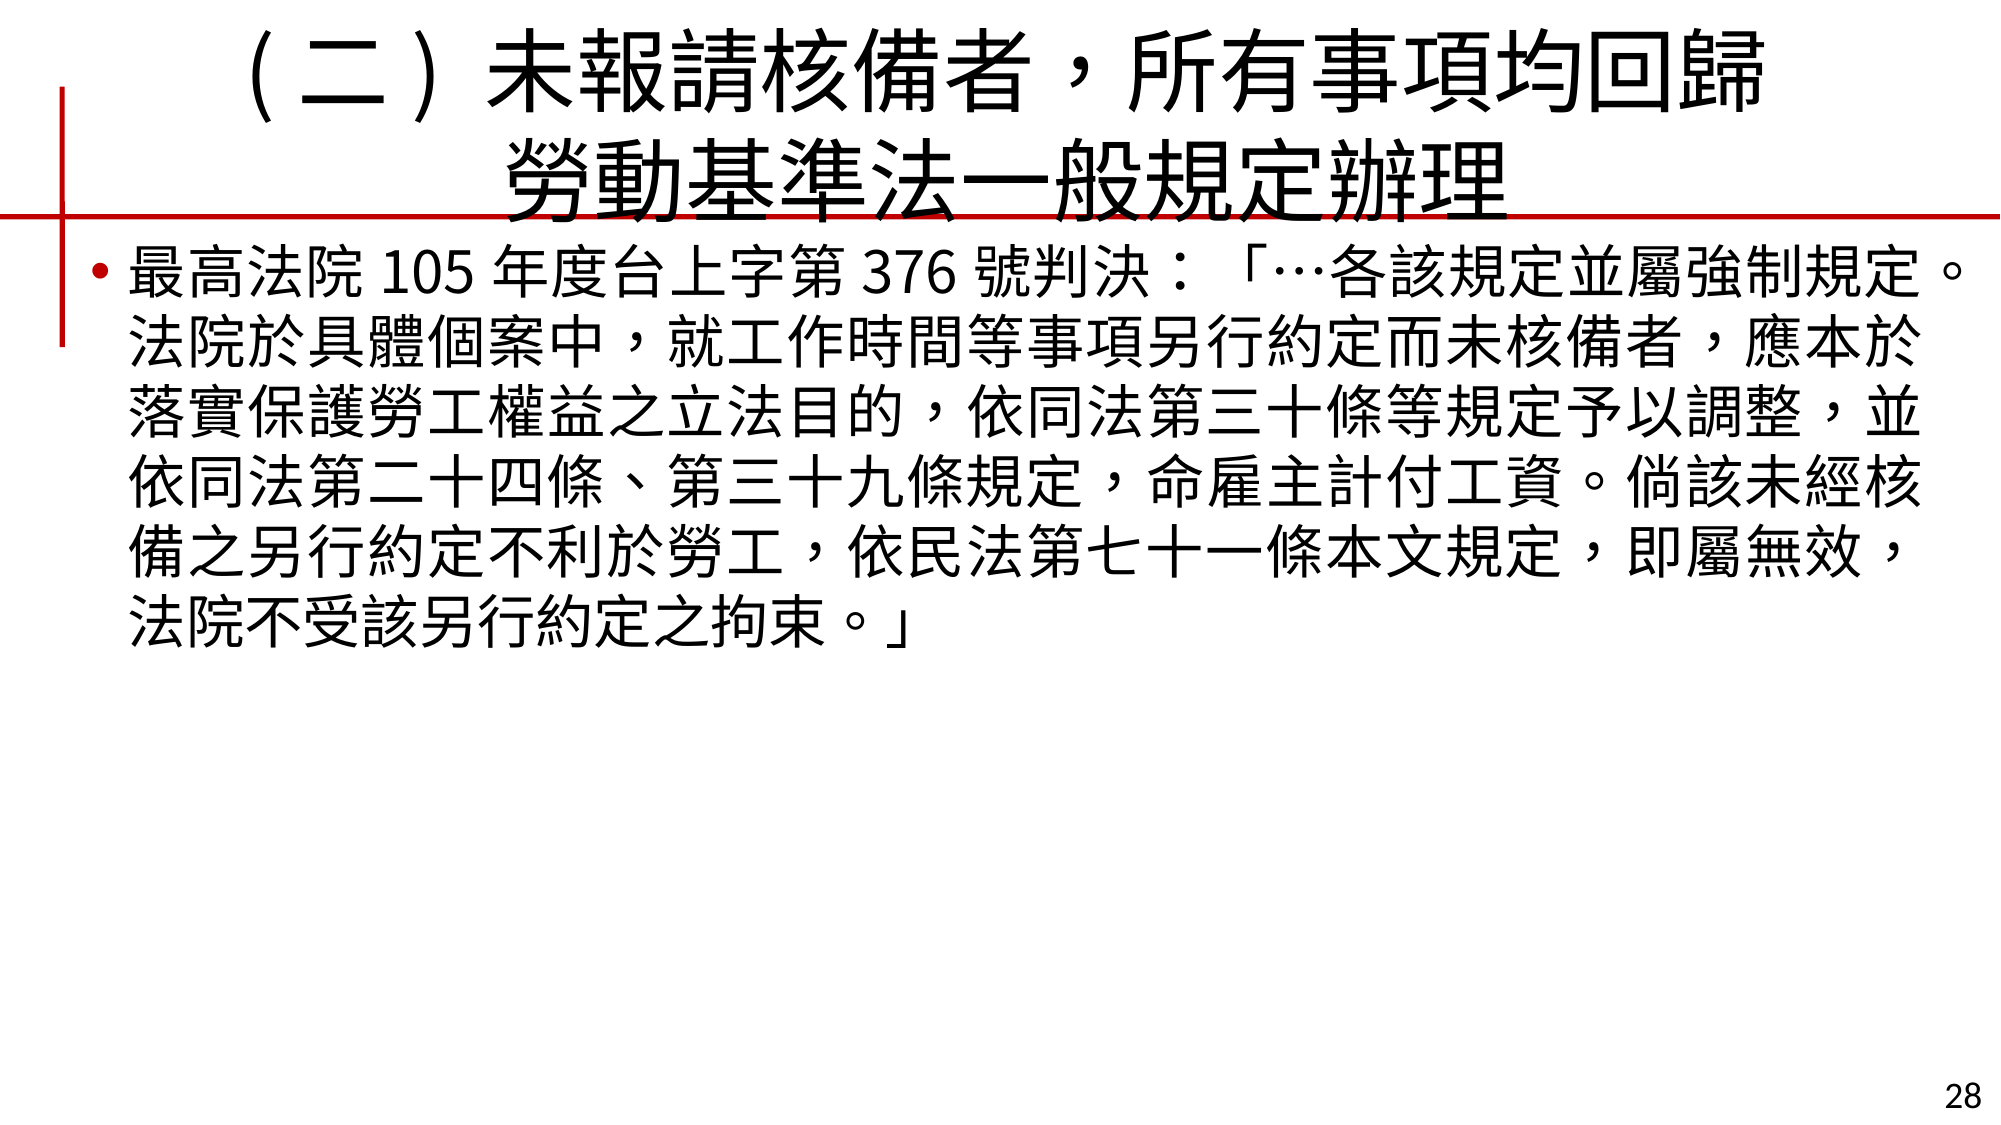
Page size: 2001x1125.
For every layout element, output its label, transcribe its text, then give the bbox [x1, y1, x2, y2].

list 最高法院105年度台上字第376號判決：「…各該規定並屬強制規定。法院於具體個案中，就工作時間等事項另行約定而未核備者，應本於落實保護勞工權益之立法目的，依同法第三十條等規定予以調整，並依同法第二十四條、第三十九條規定，命雇主計付工資。倘該未經核備之另行約定不利於勞工，依民法第七十一條本文規定，即屬無效，法院不受該另行約定之拘束。」 [75, 228, 1938, 1038]
slide_number <編號> [1701, 1063, 1998, 1118]
title (二) 未報請核備者，所有事項均回歸 勞動基準法一般規定辦理 [75, 6, 1938, 211]
